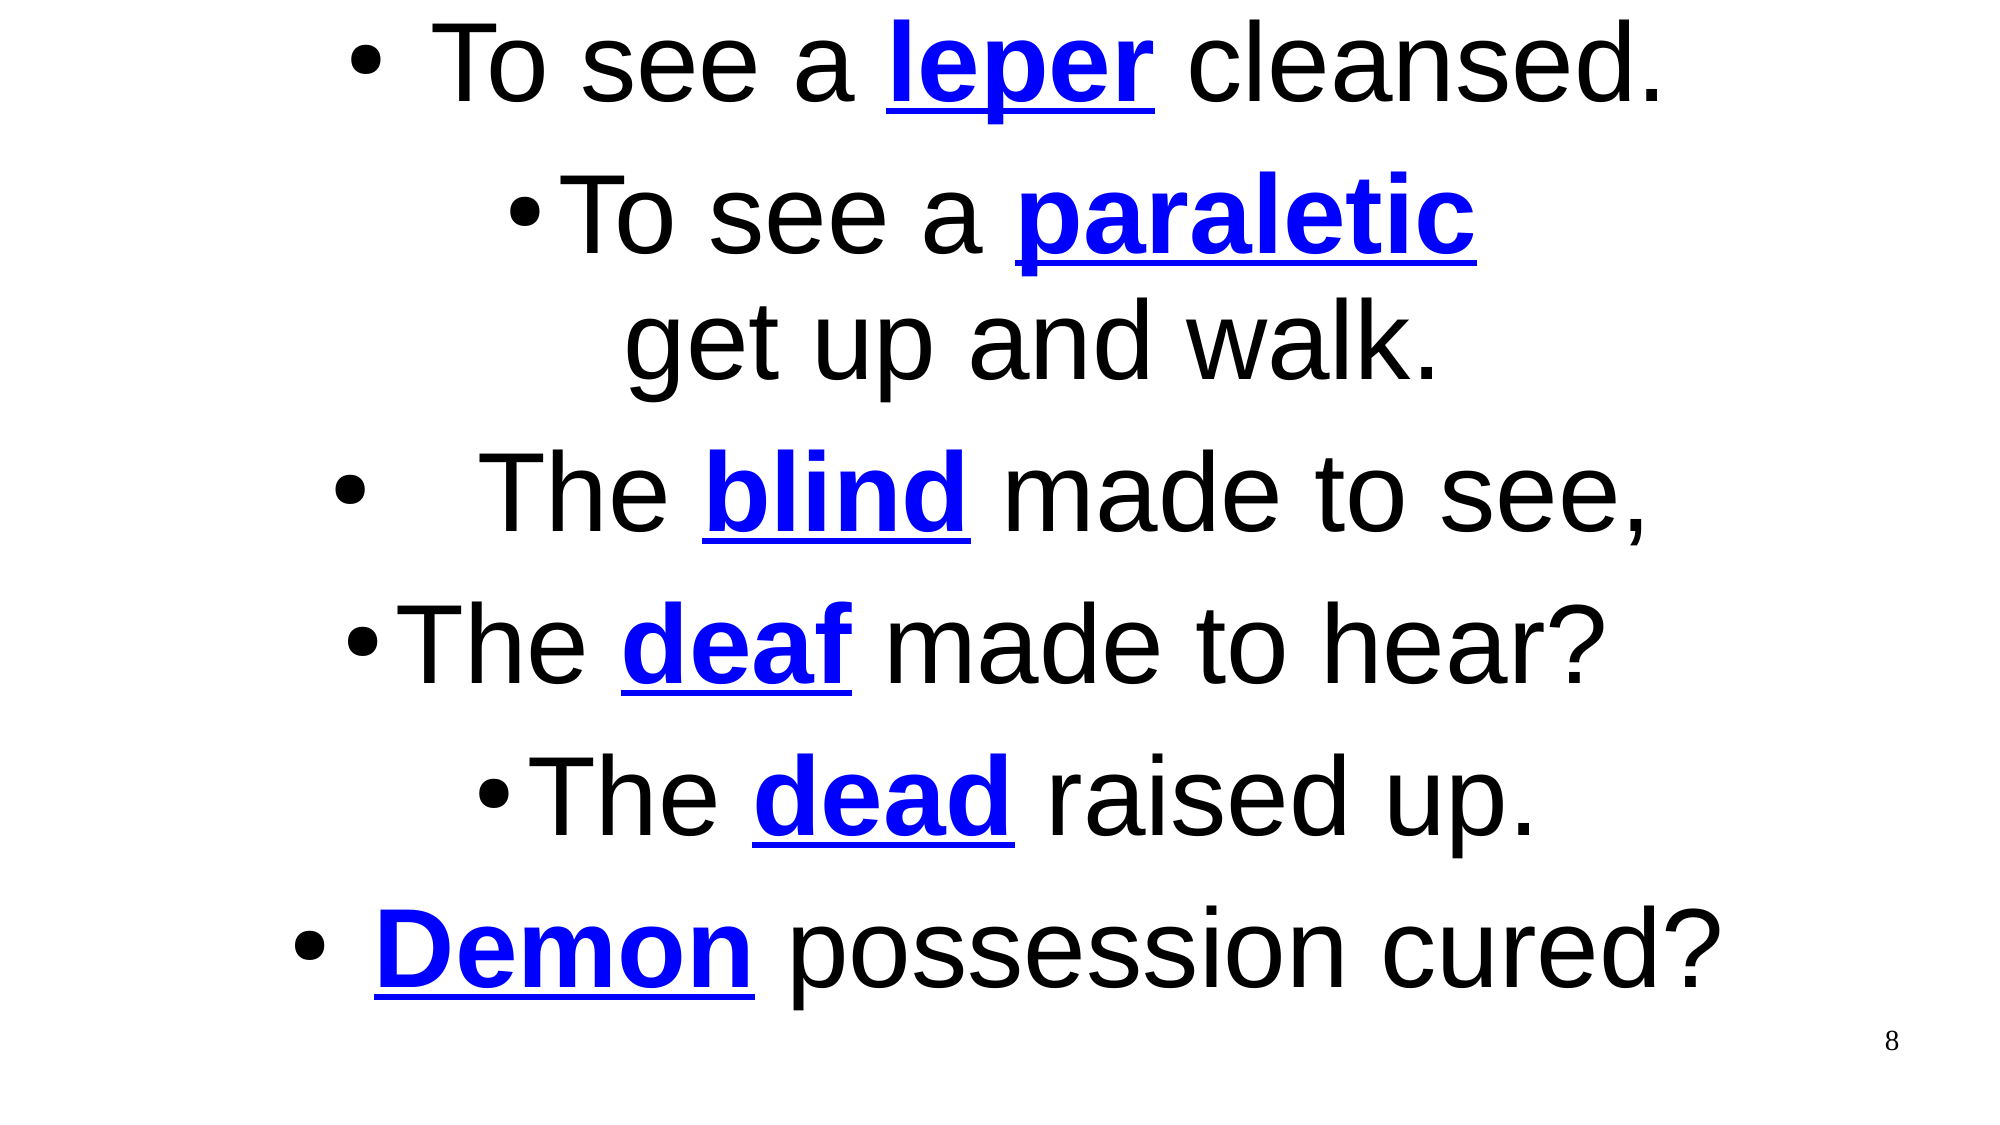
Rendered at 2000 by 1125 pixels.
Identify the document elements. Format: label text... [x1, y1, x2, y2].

list To see a leper cleansed. To see a paraletic get up and walk. The blind made to see, The deaf made to hear? The dead raised up. Demon possession cured? [0, 0, 1996, 1123]
